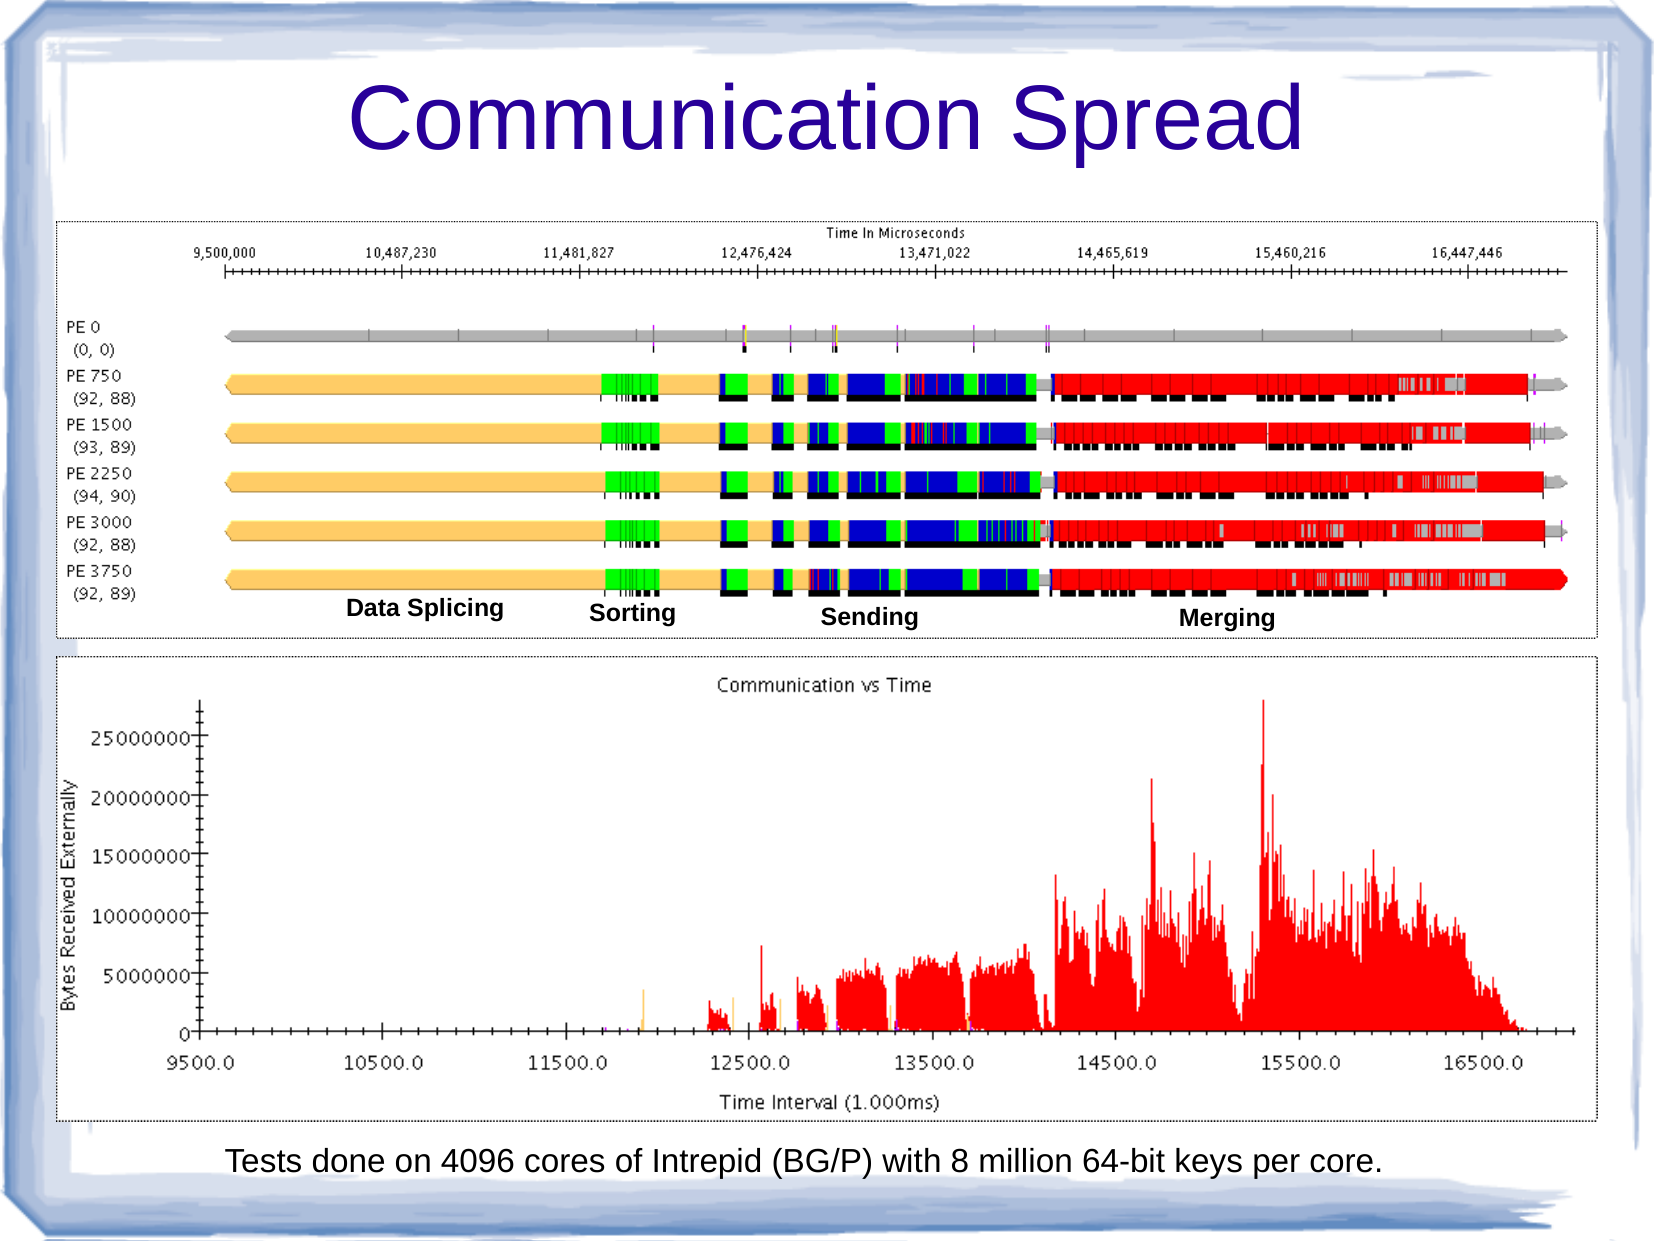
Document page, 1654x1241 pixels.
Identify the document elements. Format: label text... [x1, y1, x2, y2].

text_box Data Splicing [331, 586, 534, 630]
title Communication Spread [82, 13, 1571, 221]
text_box Merging [1164, 596, 1292, 639]
text_box Tests done on 4096 cores of Intrepid (BG/P) with 8 million 64-bit keys per core. [209, 1135, 1400, 1188]
picture [0, 0, 1654, 1241]
text_box Sorting [574, 590, 692, 634]
text_box Sending [805, 595, 935, 639]
